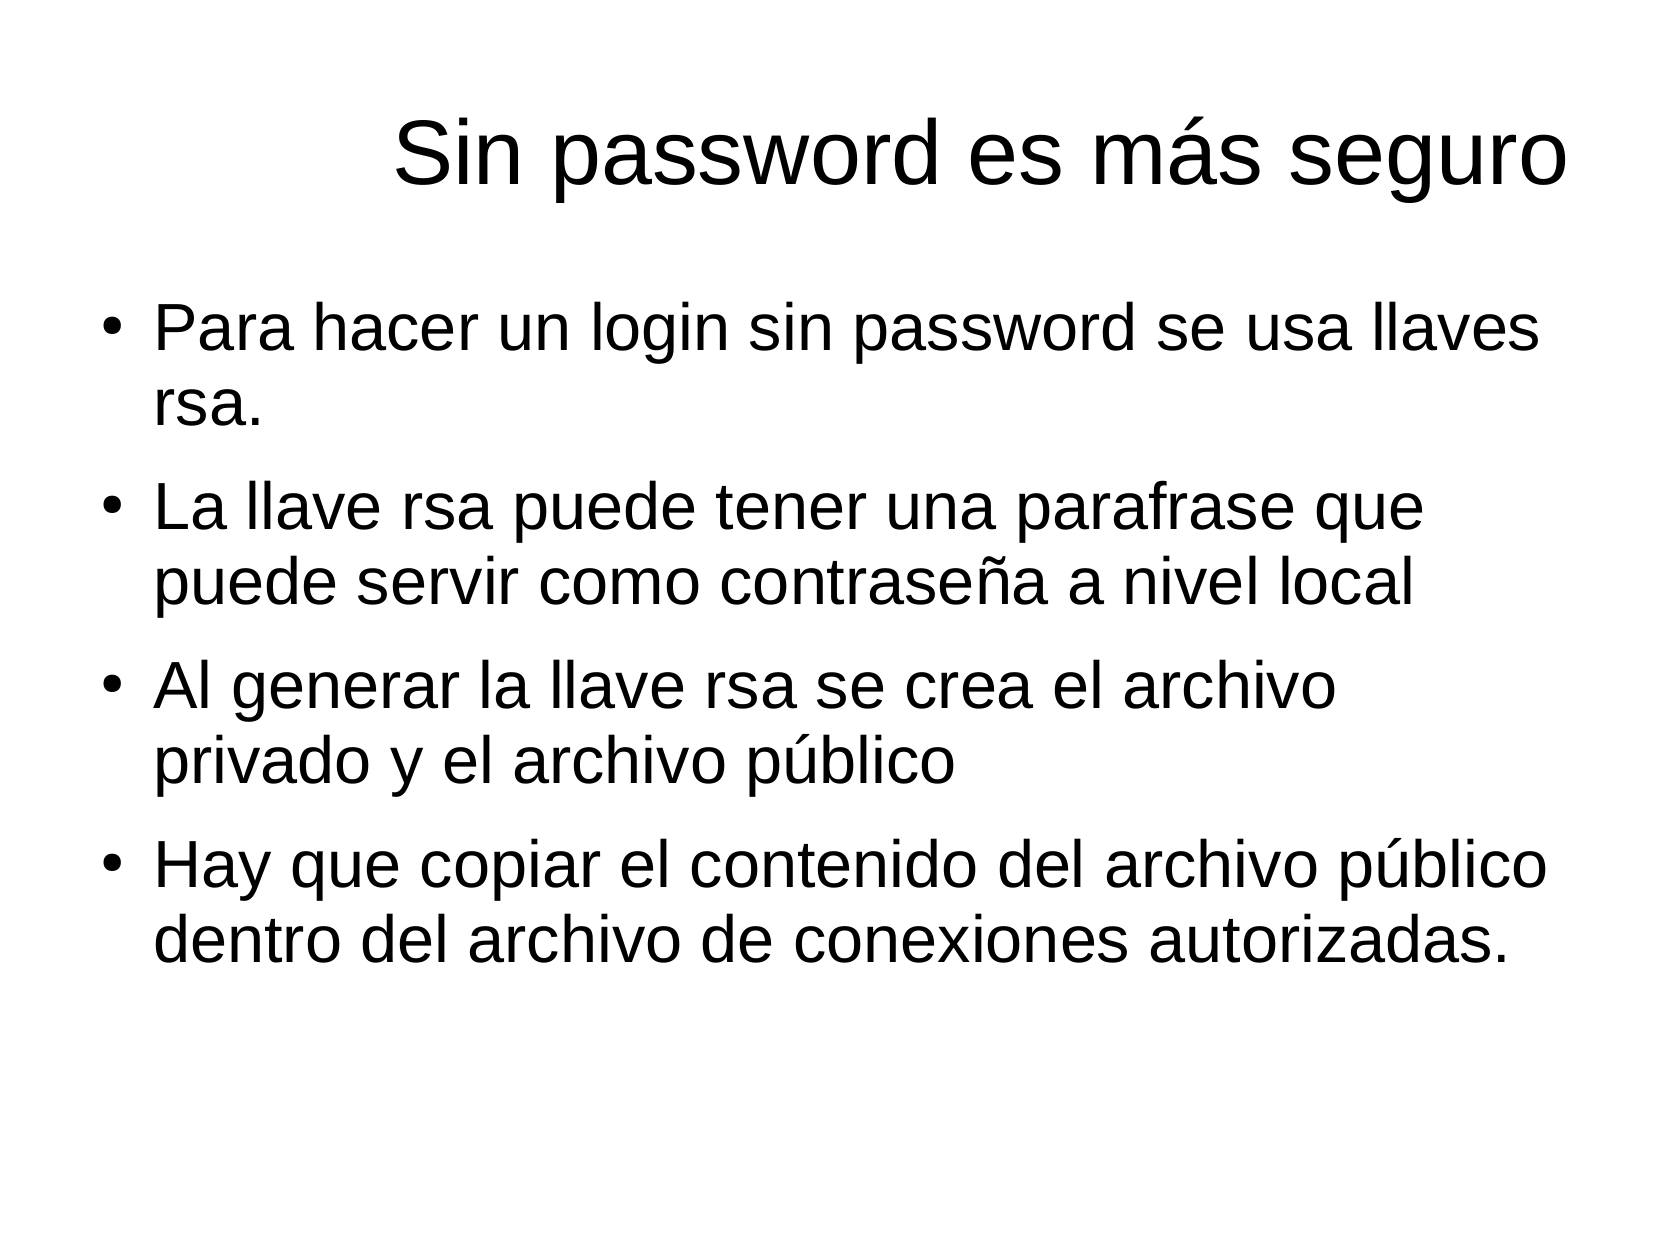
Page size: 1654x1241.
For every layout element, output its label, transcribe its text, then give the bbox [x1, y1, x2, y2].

list Para hacer un login sin password se usa llaves rsa. La llave rsa puede tener una parafrase que puede servir como contraseña a nivel local Al generar la llave rsa se crea el archivo privado y el archivo público Hay que copiar el contenido del archivo público dentro del archivo de conexiones autorizadas. [82, 290, 1571, 1010]
title Sin password es más seguro [82, 49, 1571, 257]
